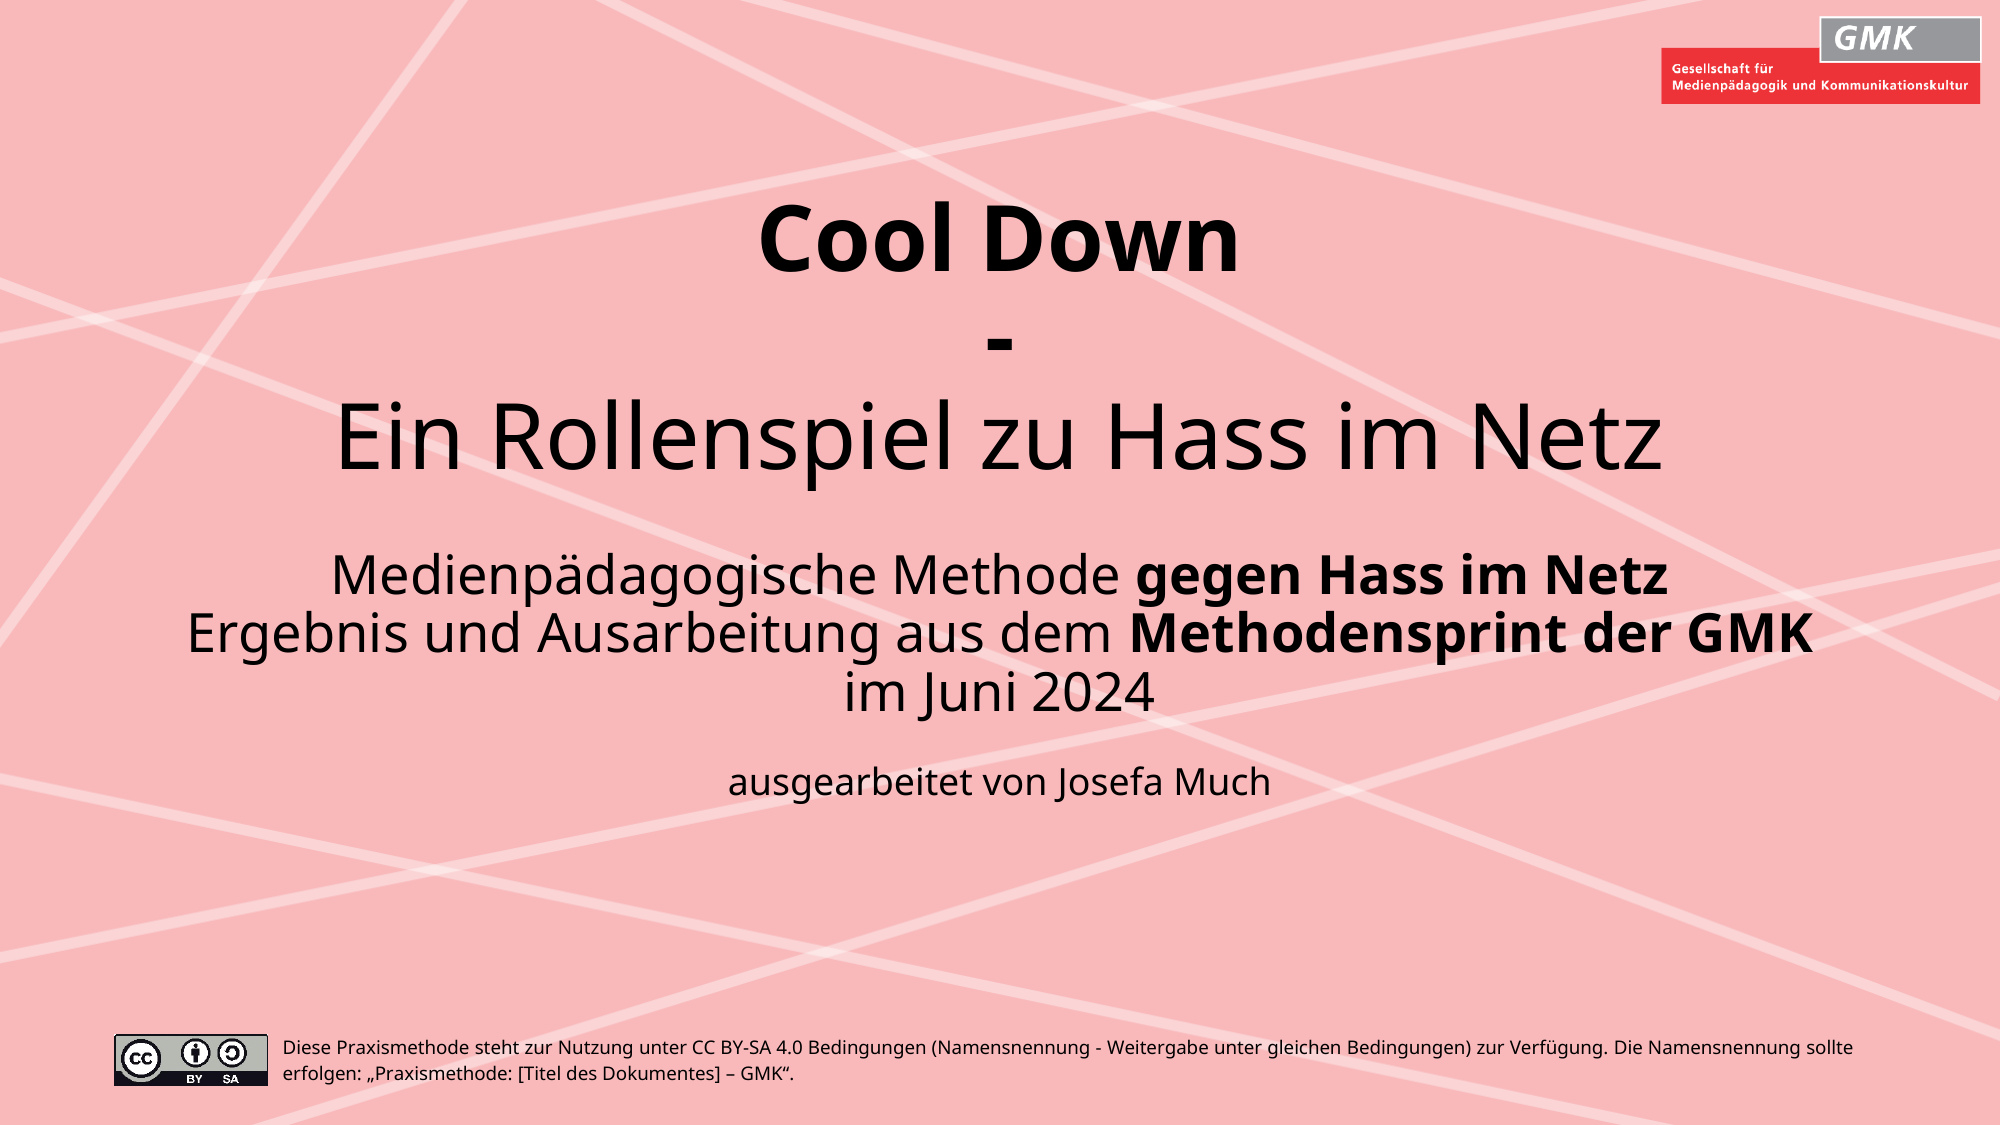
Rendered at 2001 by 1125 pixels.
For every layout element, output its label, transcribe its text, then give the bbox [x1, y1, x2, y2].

title Cool Down - Ein Rollenspiel zu Hass im Netz Medienpädagogische Methode gegen Hass im Netz Ergebnis und Ausarbeitung aus dem Methodensprint der GMK im Juni 2024 ausgearbeitet von Josefa Much [137, 59, 1863, 936]
picture [0, 0, 2000, 1125]
text_box Diese Praxismethode steht zur Nutzung unter CC BY-SA 4.0 Bedingungen (Namensnennung - Weitergabe unter gleichen Bedingungen) zur Verfügung. Die Namensnennung sollte erfolgen: „Praxismethode: [Titel des Dokumentes] – GMK“. [268, 1028, 1910, 1092]
